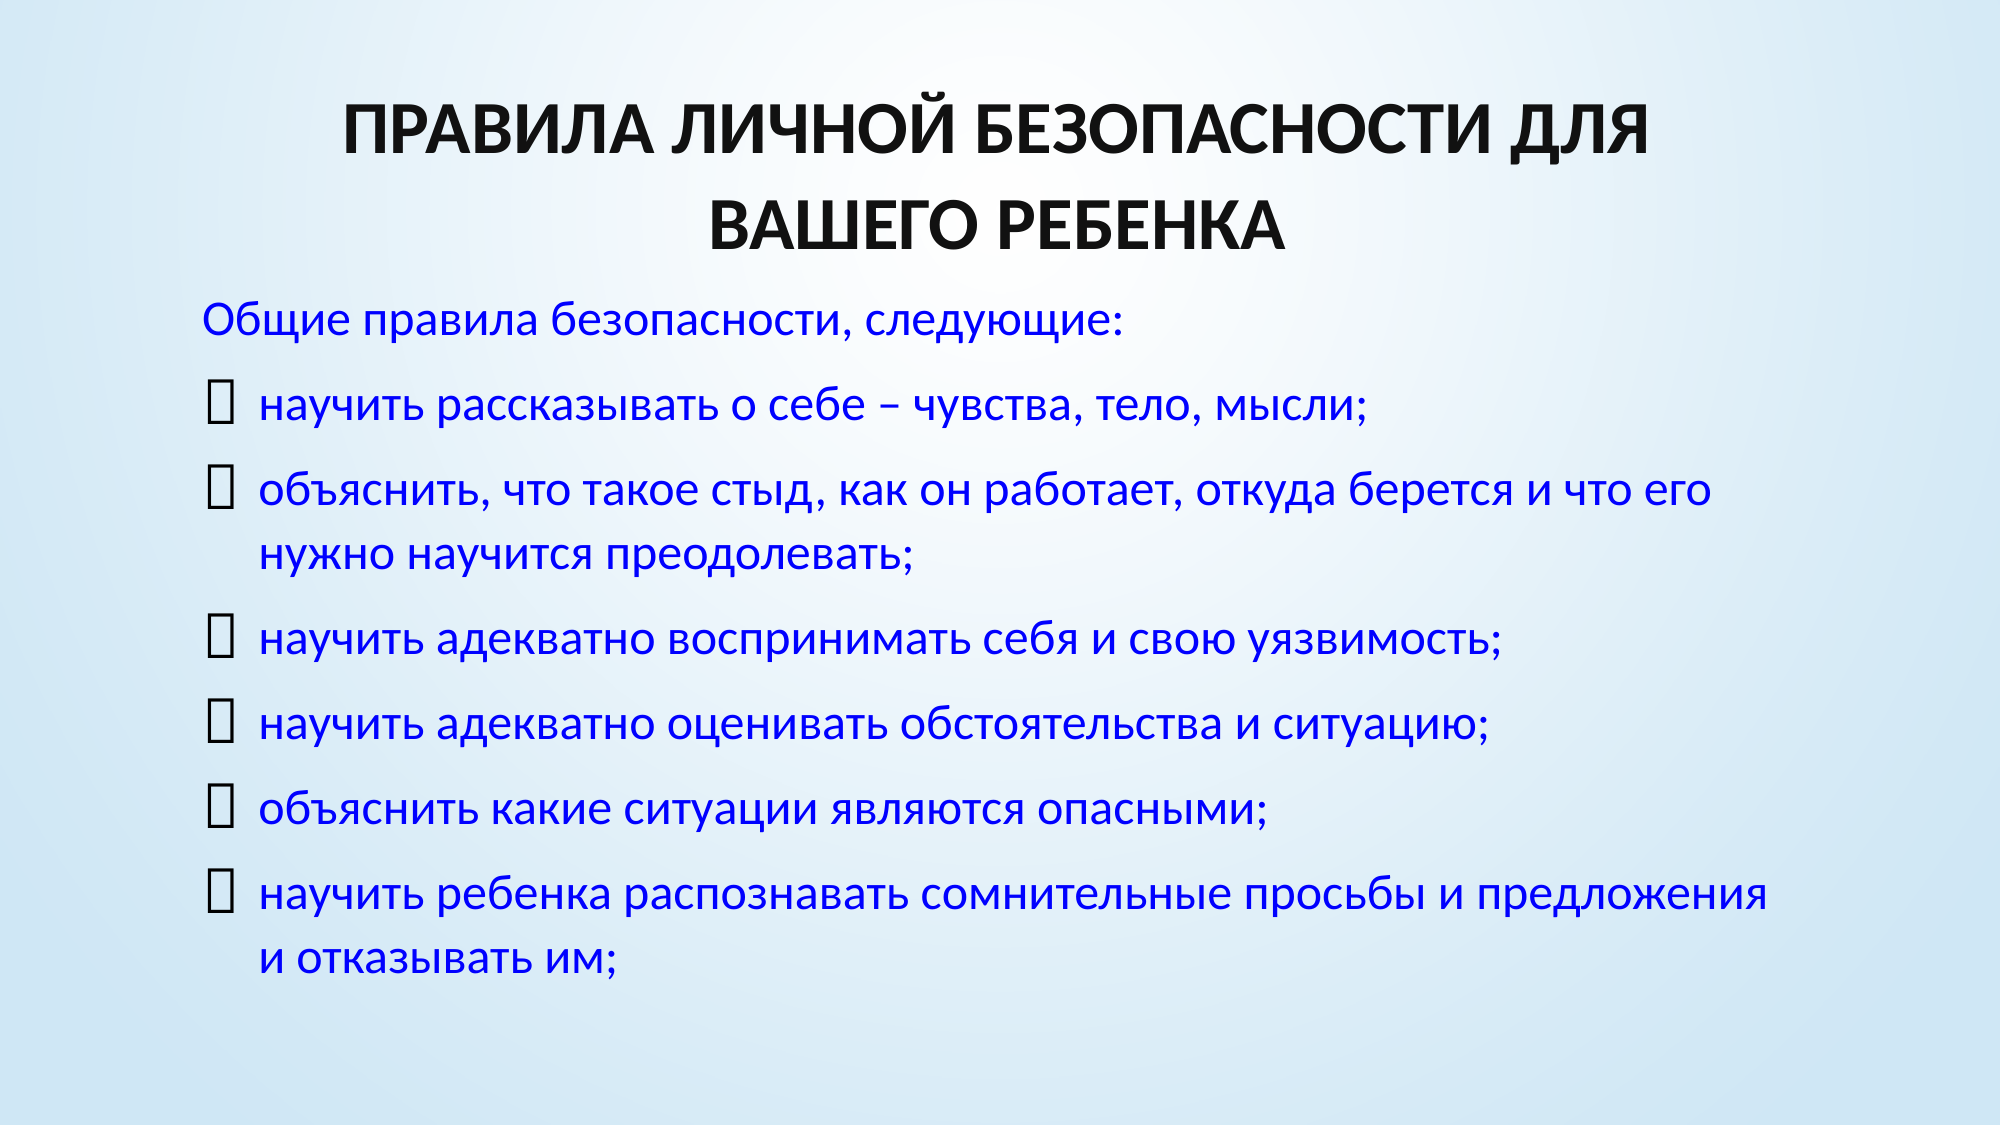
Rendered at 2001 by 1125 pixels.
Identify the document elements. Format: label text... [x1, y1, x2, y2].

picture [0, 0, 2000, 1125]
title ПРАВИЛА ЛИЧНОЙ БЕЗОПАСНОСТИ ДЛЯ ВАШЕГО РЕБЕНКА [184, 64, 1810, 308]
list Общие правила безопасности, следующие: научить рассказывать о себе – чувства, тело, мысли; объяснить, что такое стыд, как он работает, откуда берется и что его нужно научится преодолевать; научить адекватно воспринимать себя и свою уязвимость; научить адекватно оценивать обстоятельства и ситуацию; объяснить какие ситуации являются опасными; научить ребенка распознавать сомнительные просьбы и предложения и отказывать им; [187, 273, 1813, 1072]
